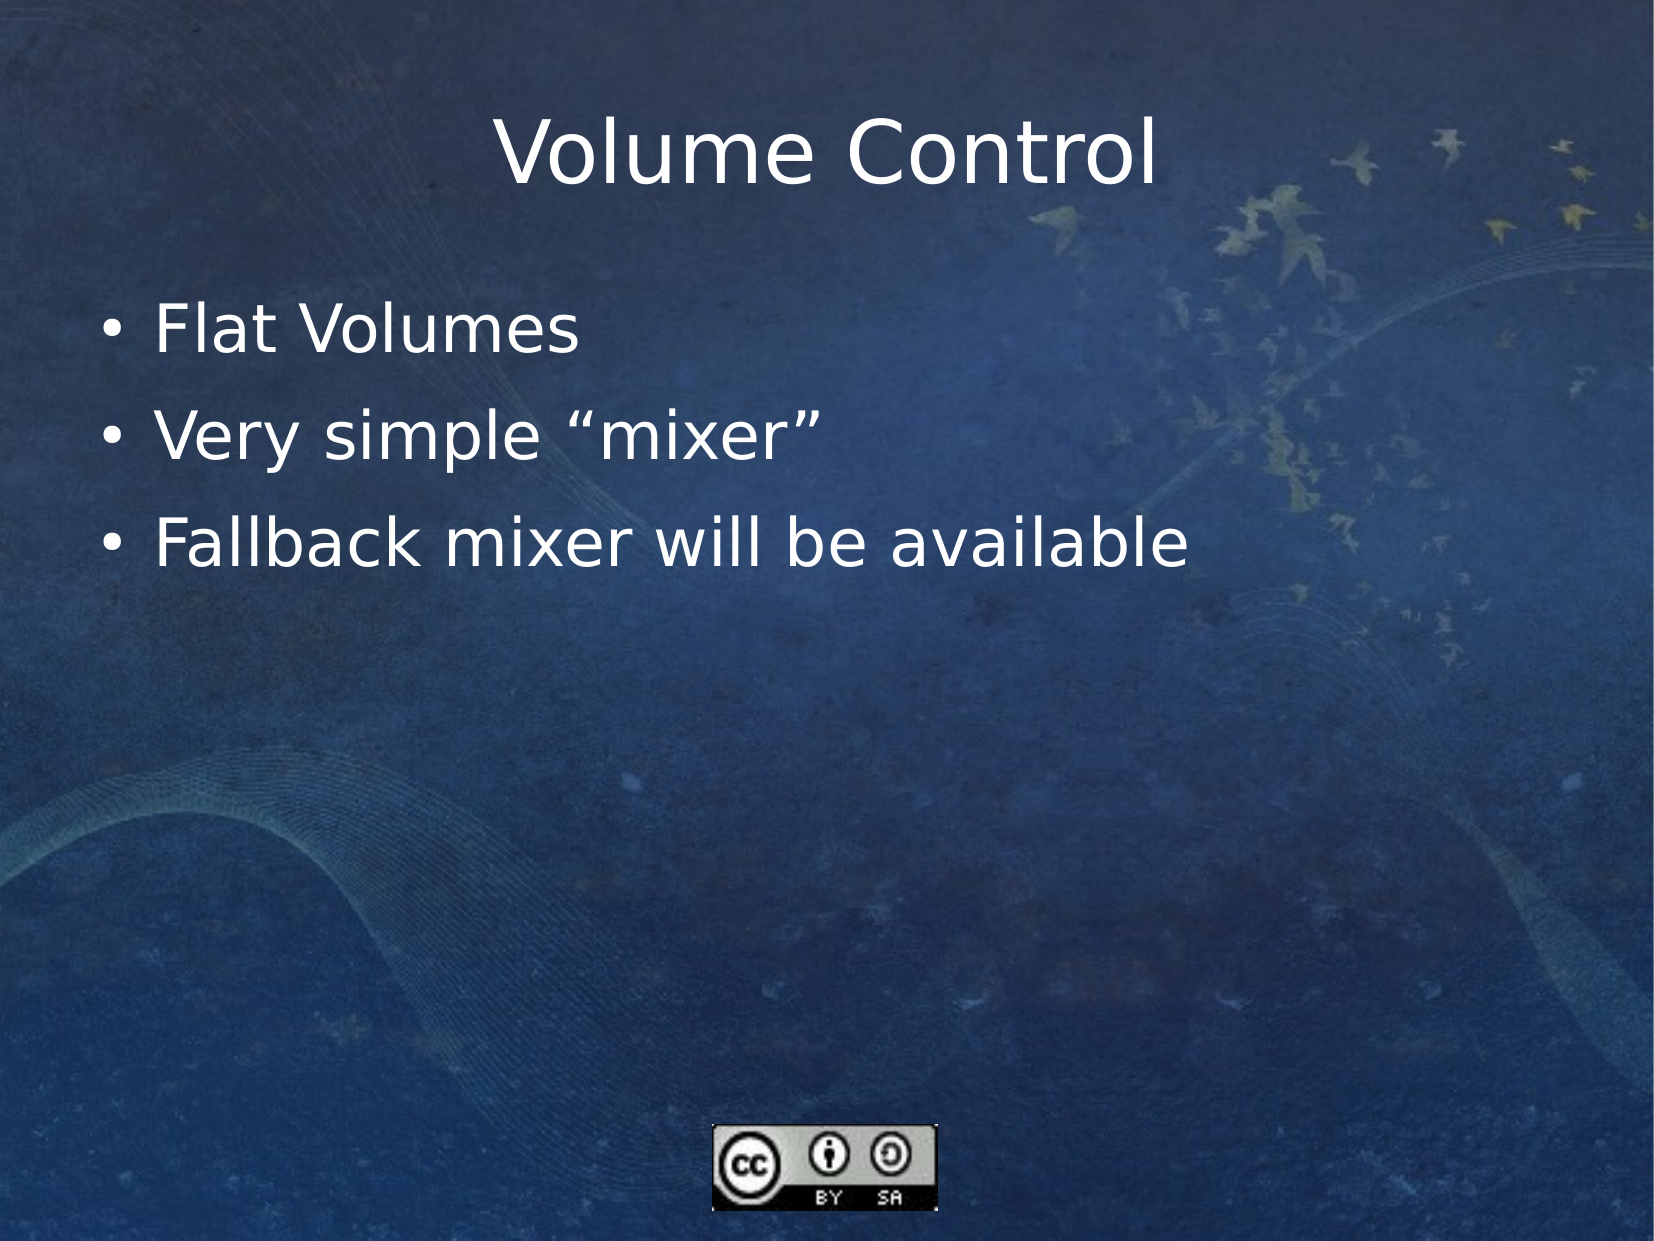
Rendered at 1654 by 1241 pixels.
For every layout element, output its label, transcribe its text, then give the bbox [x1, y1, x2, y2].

title Volume Control [82, 56, 1571, 250]
picture [0, 0, 1654, 1241]
list Flat Volumes Very simple “mixer” Fallback mixer will be available [82, 290, 1571, 1094]
